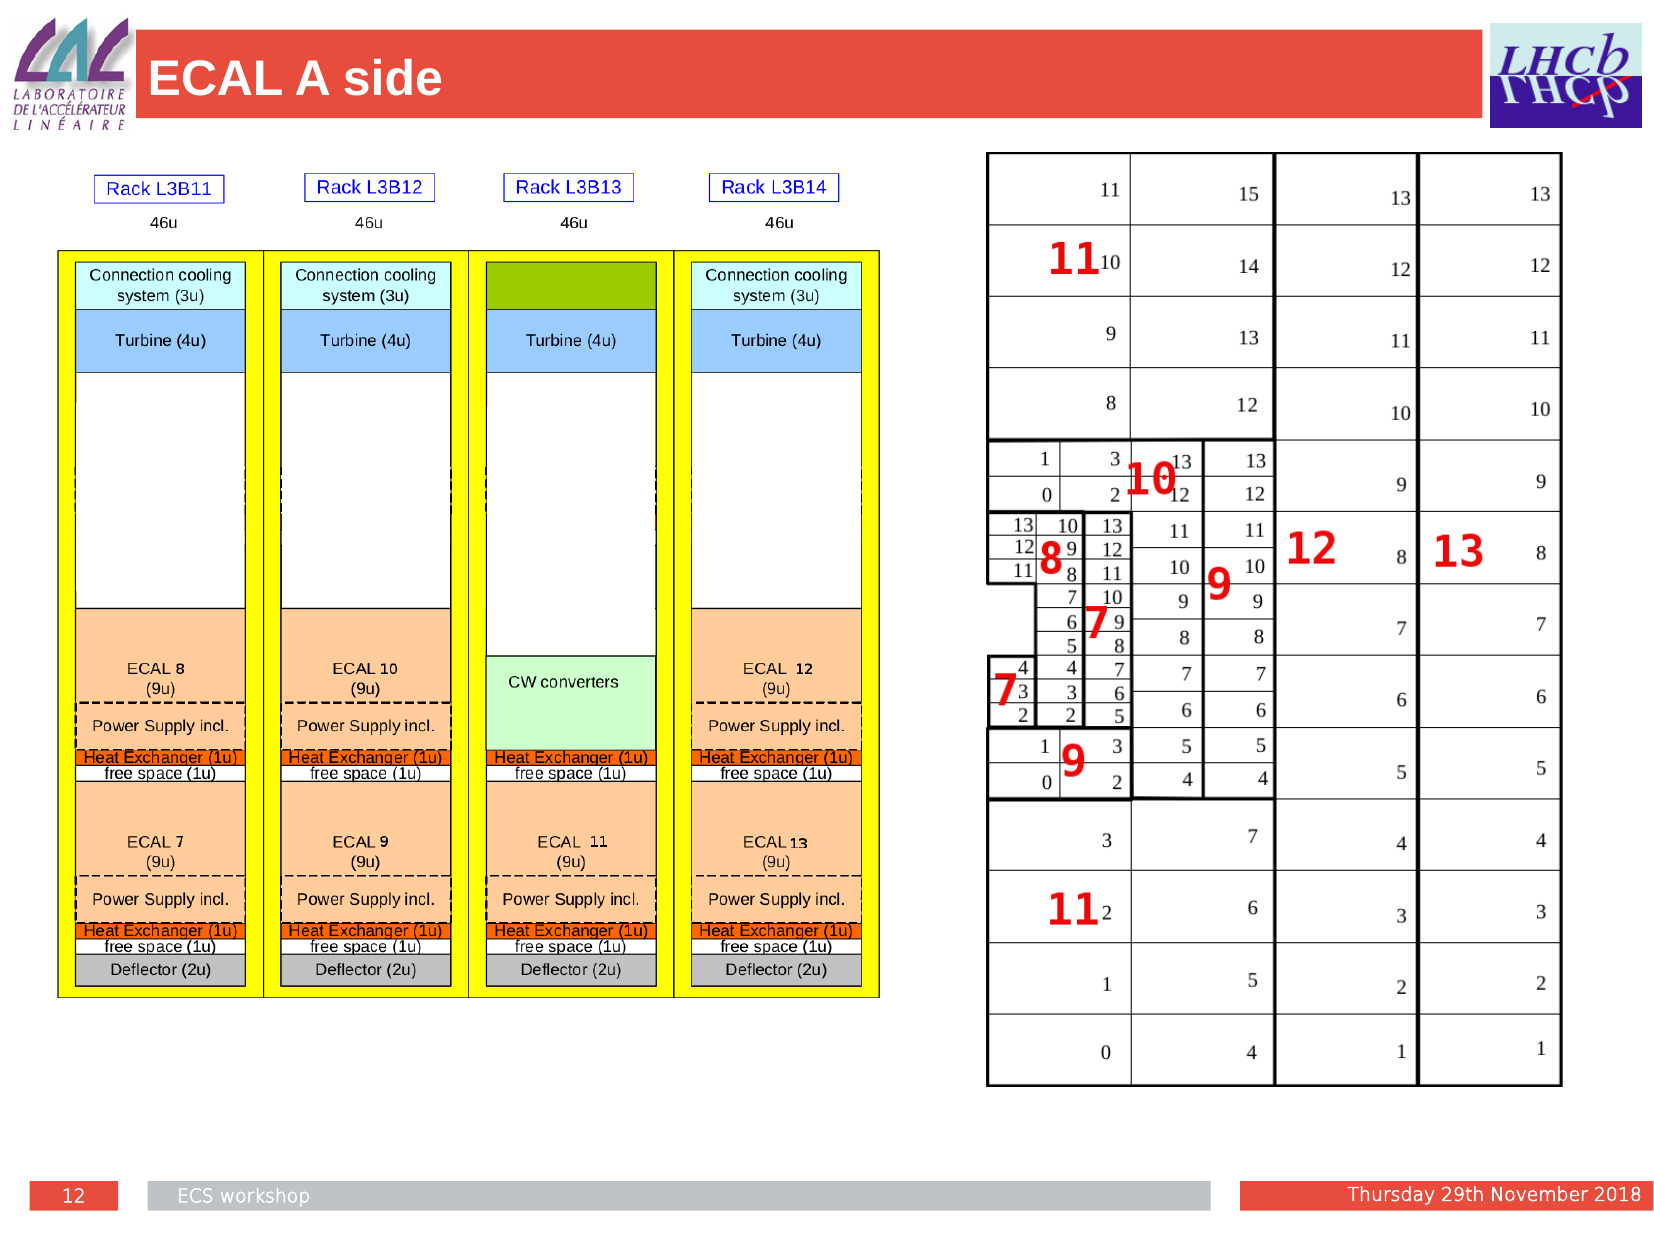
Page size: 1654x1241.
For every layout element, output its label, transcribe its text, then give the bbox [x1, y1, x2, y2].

picture [986, 152, 1565, 1087]
picture [41, 169, 900, 1012]
picture [1490, 23, 1642, 128]
title ECAL A side [147, 29, 1483, 107]
picture [12, 15, 136, 130]
